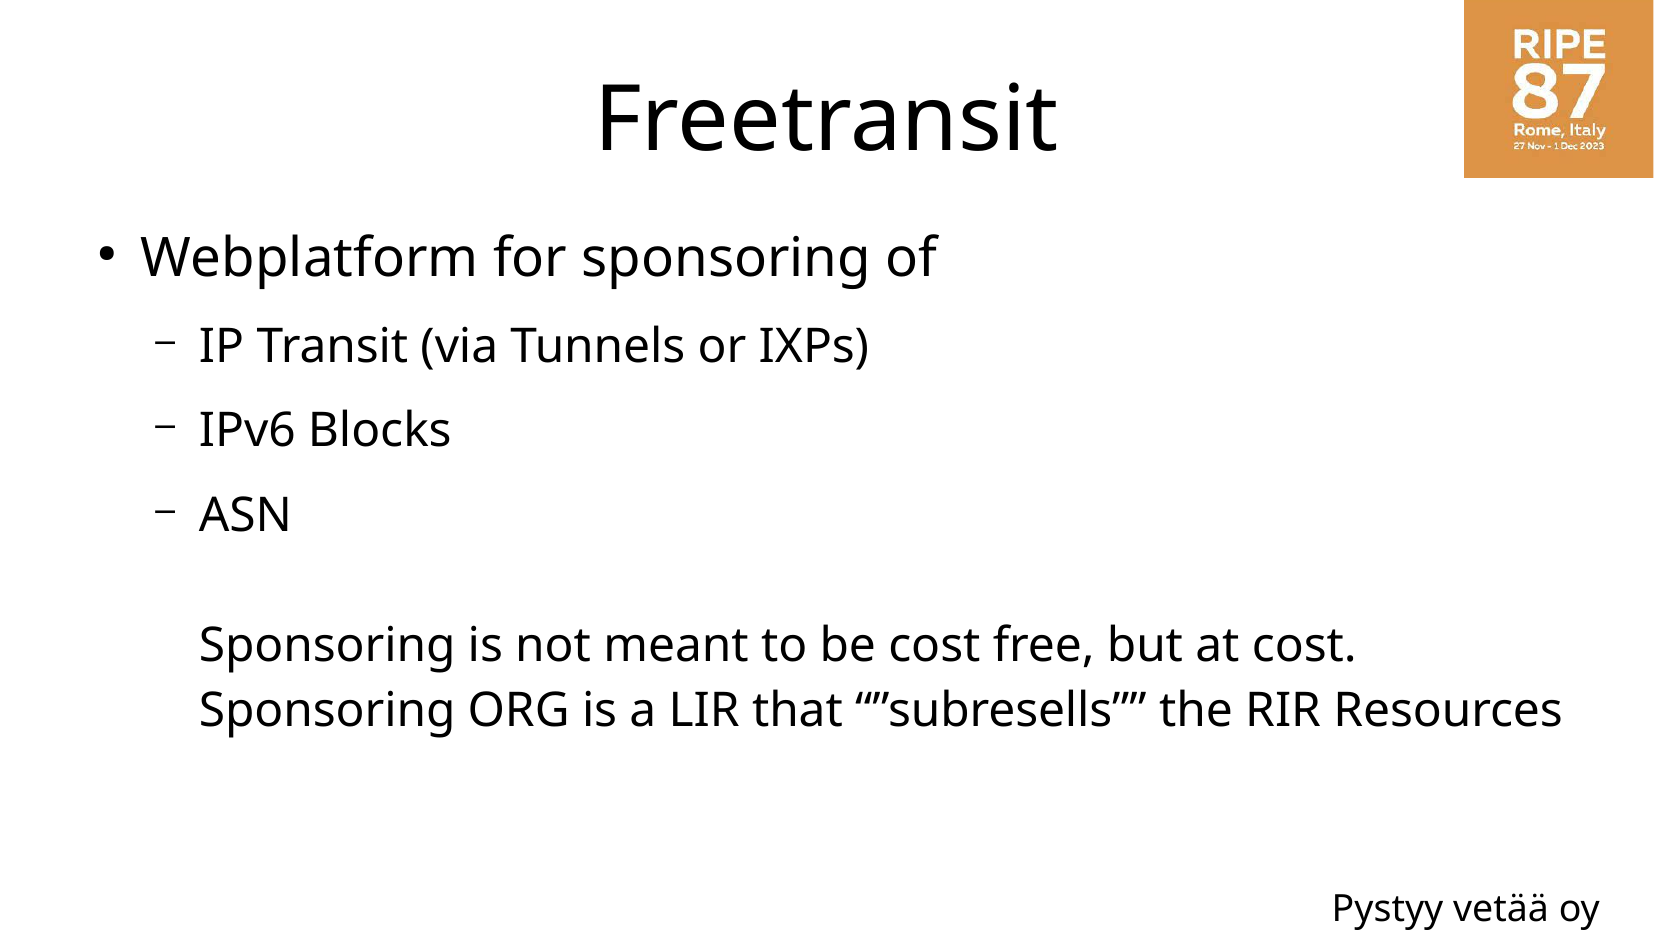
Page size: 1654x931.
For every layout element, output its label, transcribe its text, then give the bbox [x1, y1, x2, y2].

picture [1464, 0, 1654, 178]
text_box Pystyy vetää oy [1316, 874, 1654, 931]
title Freetransit [82, 37, 1571, 193]
list Webplatform for sponsoring of IP Transit (via Tunnels or IXPs) IPv6 Blocks ASN Sponsoring is not meant to be cost free, but at cost. Sponsoring ORG is a LIR that “”subresells”” the RIR Resources [82, 217, 1571, 758]
